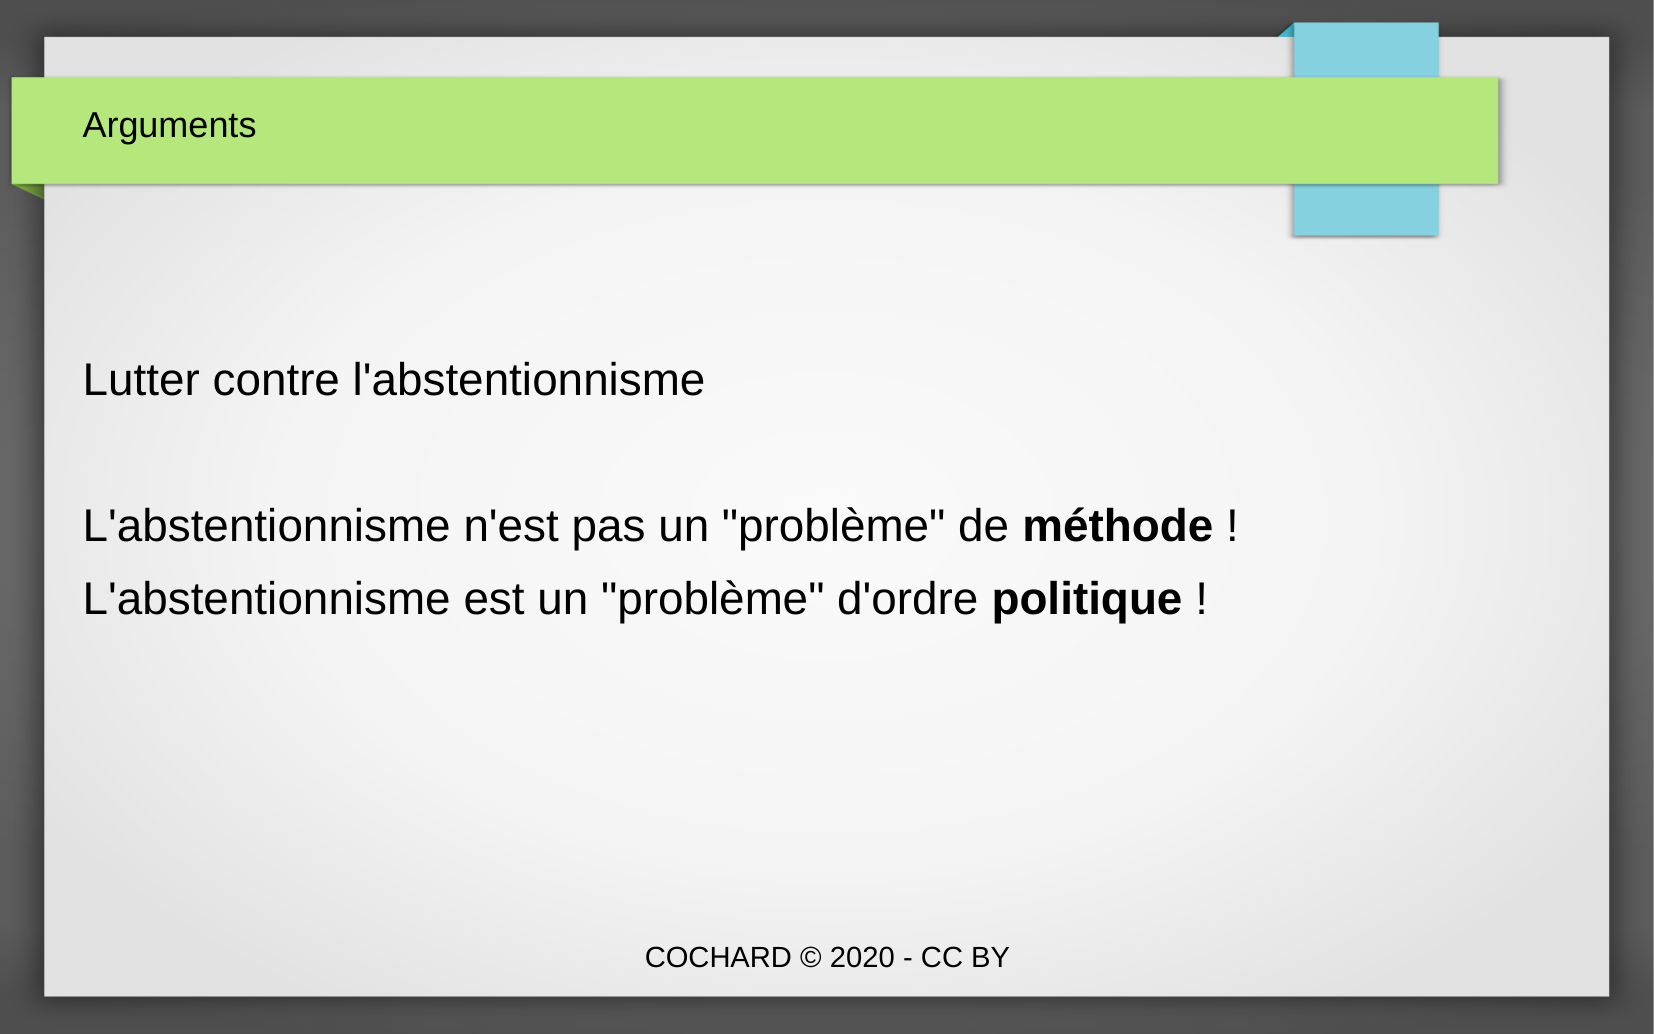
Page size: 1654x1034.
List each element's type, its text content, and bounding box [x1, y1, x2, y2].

picture [0, 0, 1654, 1034]
list Lutter contre l'abstentionnisme L'abstentionnisme n'est pas un "problème" de méthode ! L'abstentionnisme est un "problème" d'ordre politique ! [82, 249, 1571, 849]
title Arguments [82, 39, 1235, 210]
